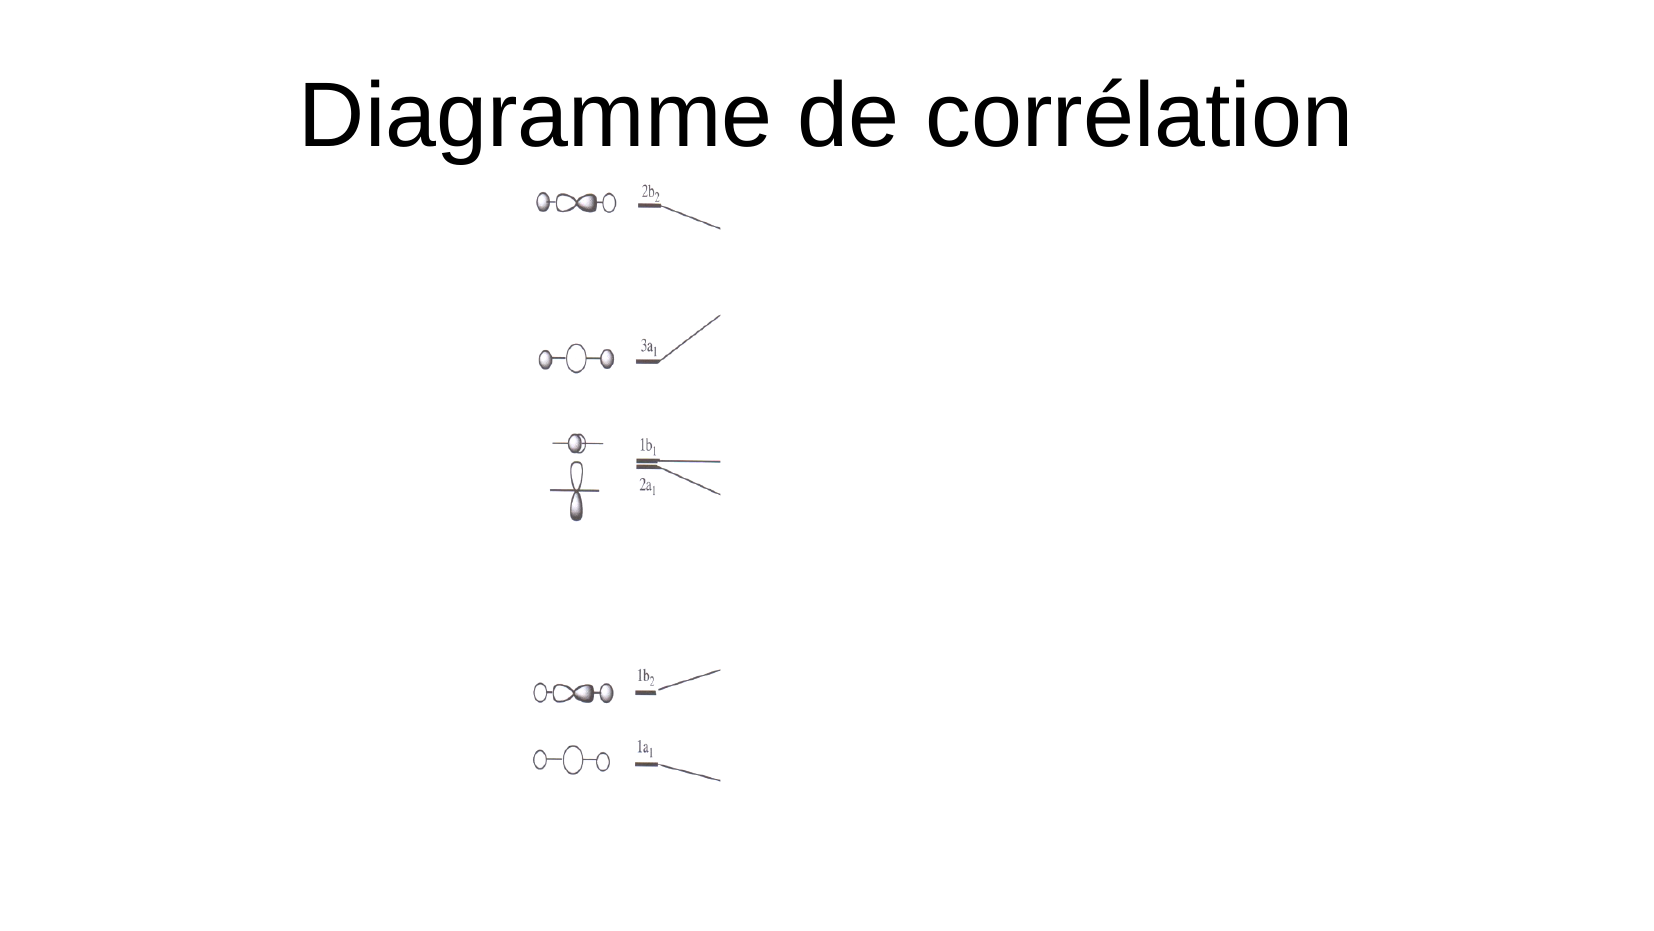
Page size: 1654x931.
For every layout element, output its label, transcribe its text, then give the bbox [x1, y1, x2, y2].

title Diagramme de corrélation [82, 37, 1571, 193]
picture [519, 177, 721, 874]
